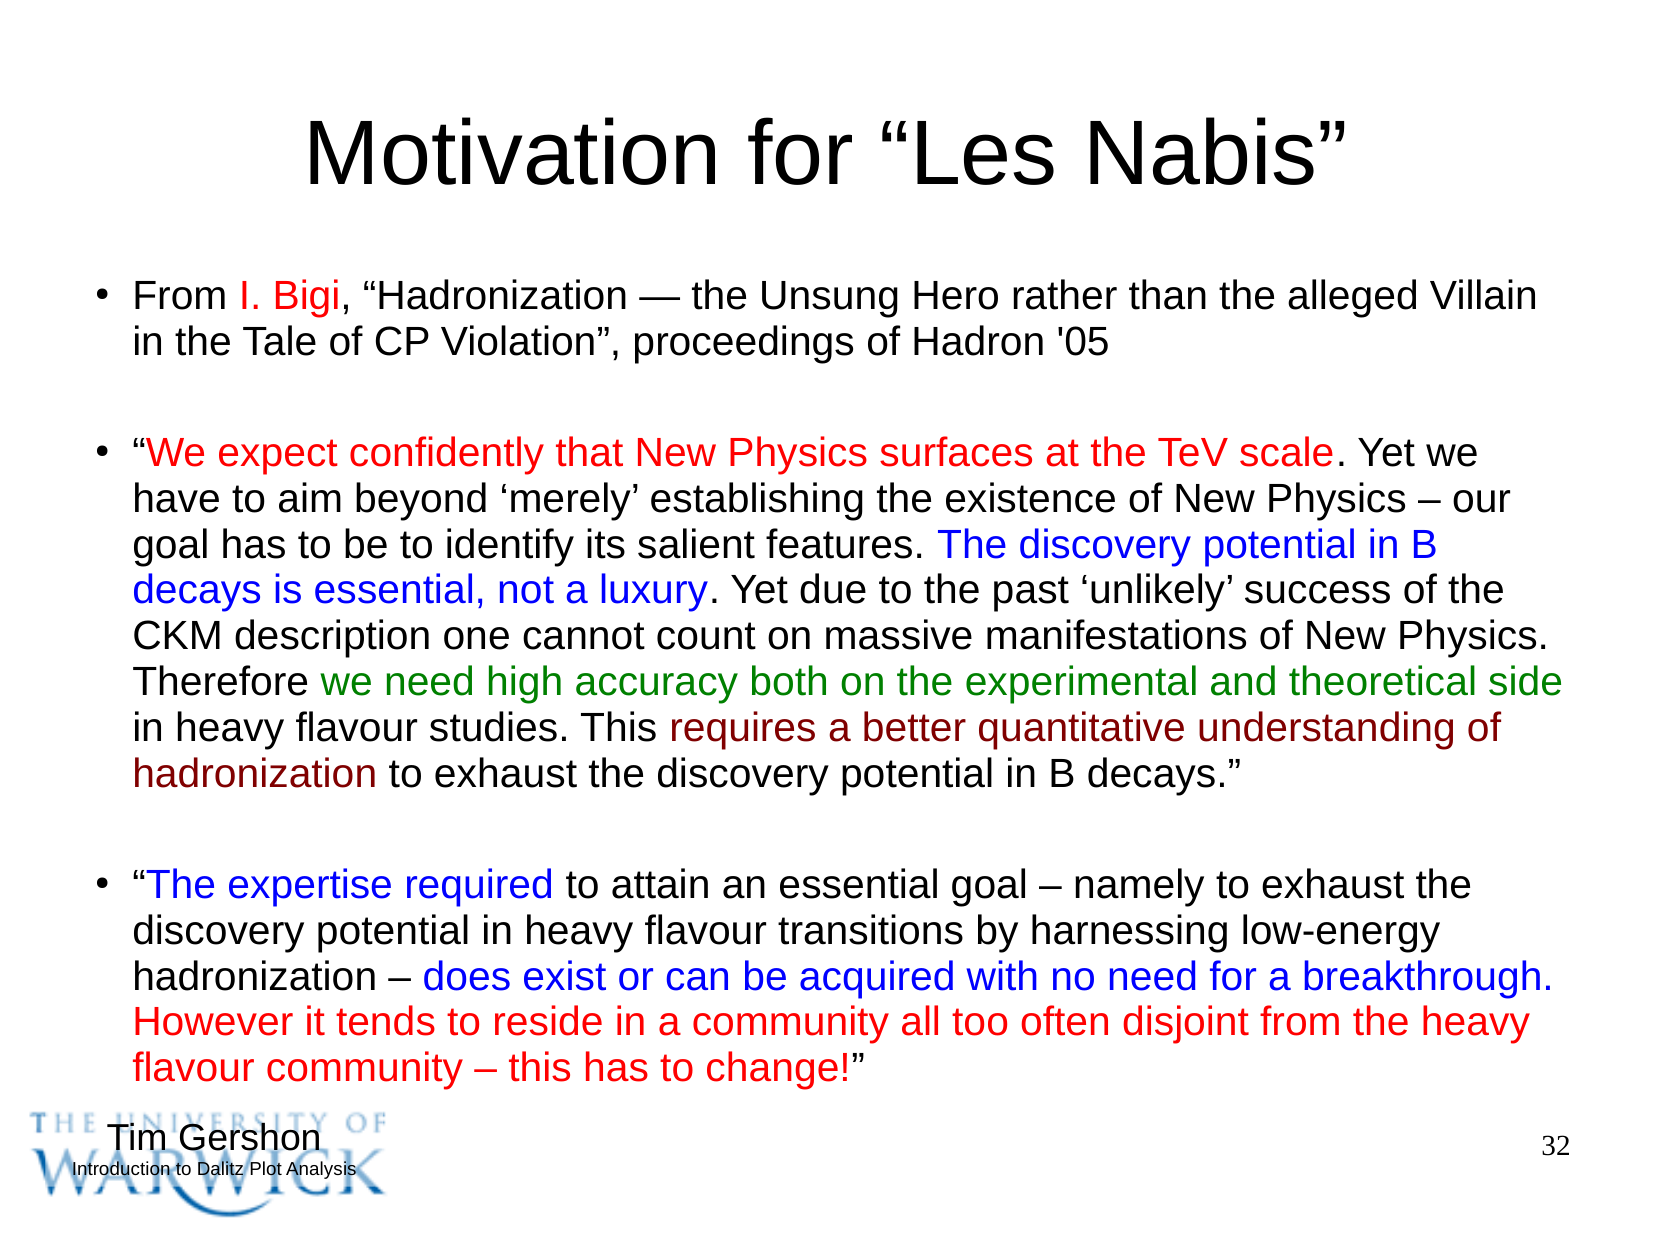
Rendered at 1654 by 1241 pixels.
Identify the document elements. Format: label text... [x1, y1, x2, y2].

list From I. Bigi, “Hadronization — the Unsung Hero rather than the alleged Villain in the Tale of CP Violation”, proceedings of Hadron '05 “We expect confidently that New Physics surfaces at the TeV scale. Yet we have to aim beyond ‘merely’ establishing the existence of New Physics – our goal has to be to identify its salient features. The discovery potential in B decays is essential, not a luxury. Yet due to the past ‘unlikely’ success of the CKM description one cannot count on massive manifestations of New Physics. Therefore we need high accuracy both on the experimental and theoretical side in heavy flavour studies. This requires a better quantitative understanding of hadronization to exhaust the discovery potential in B decays.” “The expertise required to attain an essential goal – namely to exhaust the discovery potential in heavy flavour transitions by harnessing low-energy hadronization – does exist or can be acquired with no need for a breakthrough. However it tends to reside in a community all too often disjoint from the heavy flavour community – this has to change!” [82, 272, 1571, 1091]
picture [19, 1106, 406, 1232]
text_box Tim Gershon Introduction to Dalitz Plot Analysis [45, 1108, 383, 1187]
title Motivation for “Les Nabis” [82, 56, 1571, 250]
